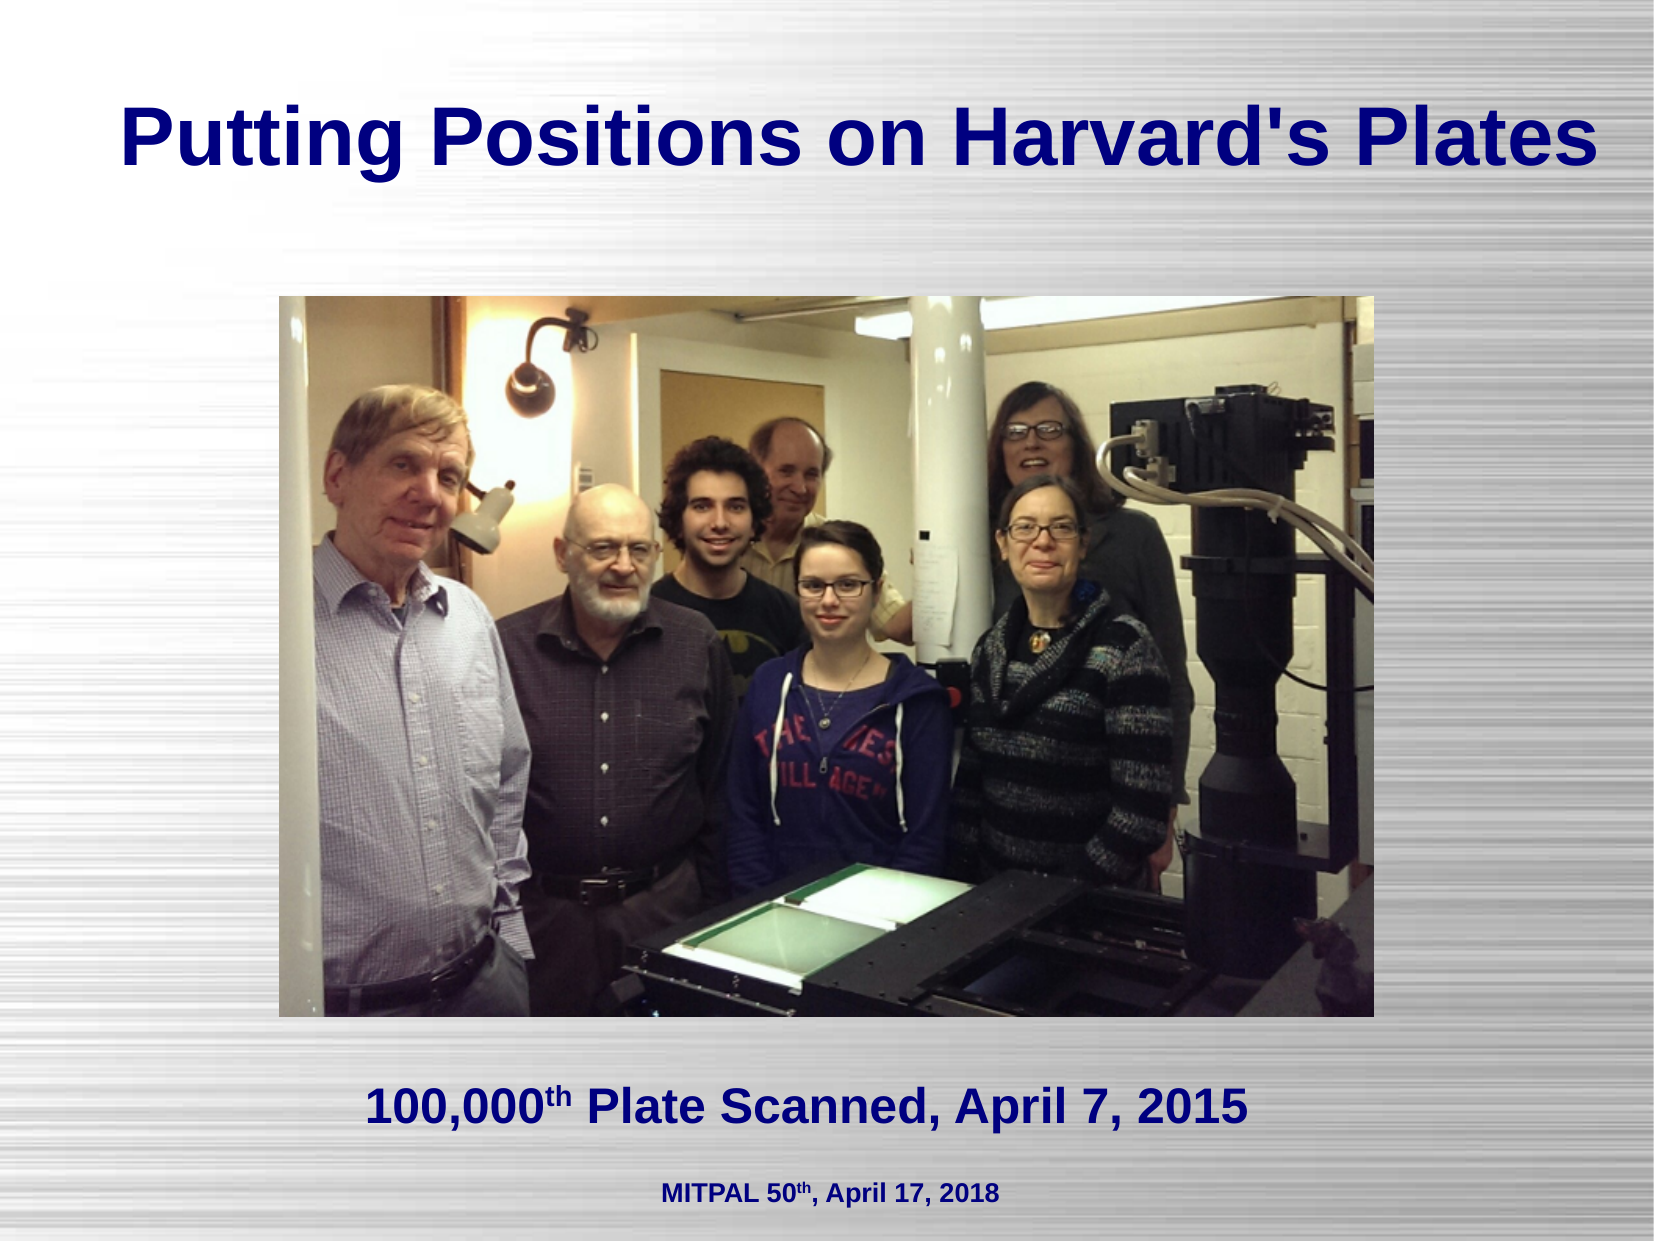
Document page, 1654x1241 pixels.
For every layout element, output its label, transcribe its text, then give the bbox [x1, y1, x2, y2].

text_box 100,000th Plate Scanned, April 7, 2015 [349, 1070, 1265, 1146]
picture [0, 0, 1654, 1241]
text_box Putting Positions on Harvard's Plates [49, 67, 1644, 194]
text_box MITPAL 50th, April 17, 2018 [646, 1170, 1015, 1218]
